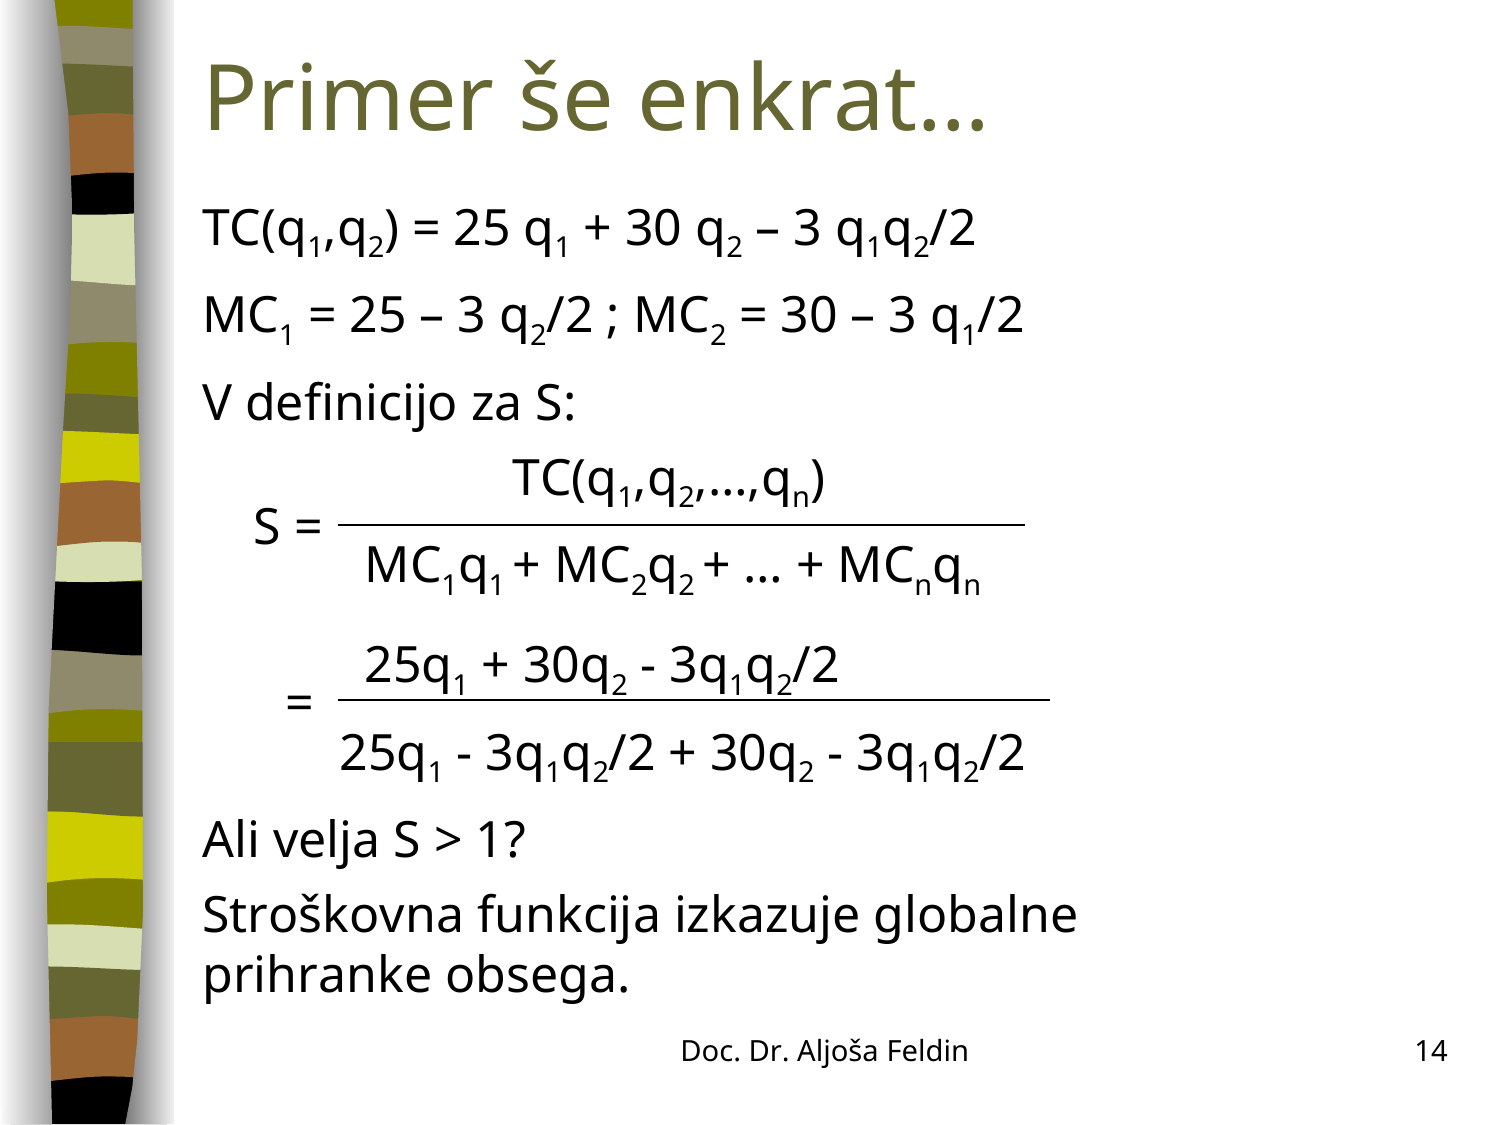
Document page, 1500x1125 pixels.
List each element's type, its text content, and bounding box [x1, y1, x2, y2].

text_box = [262, 662, 338, 738]
text_box <number> [1149, 1025, 1463, 1101]
text_box MC1 = 25 – 3 q2/2 ; MC2 = 30 – 3 q1/2 [187, 274, 1176, 359]
text_box 25q1 + 30q2 - 3q1q2/2 [349, 624, 1188, 709]
text_box 25q1 - 3q1q2/2 + 30q2 - 3q1q2/2 [324, 712, 1188, 797]
text_box MC1q1 + MC2q2 + … + MCnqn [350, 524, 1026, 609]
text_box TC(q1,q2) = 25 q1 + 30 q2 – 3 q1q2/2 [187, 187, 1288, 272]
title Primer še enkrat… [187, 24, 1388, 163]
text_box Ali velja S > 1? [187, 799, 1176, 874]
text_box TC(q1,q2,…,qn) [474, 437, 863, 522]
text_box Stroškovna funkcija izkazuje globalne prihranke obsega. [187, 874, 1288, 1011]
text_box V definicijo za S: [187, 362, 926, 438]
text_box Doc. Dr. Aljoša Feldin [587, 1025, 1063, 1101]
text_box S = [137, 486, 338, 563]
